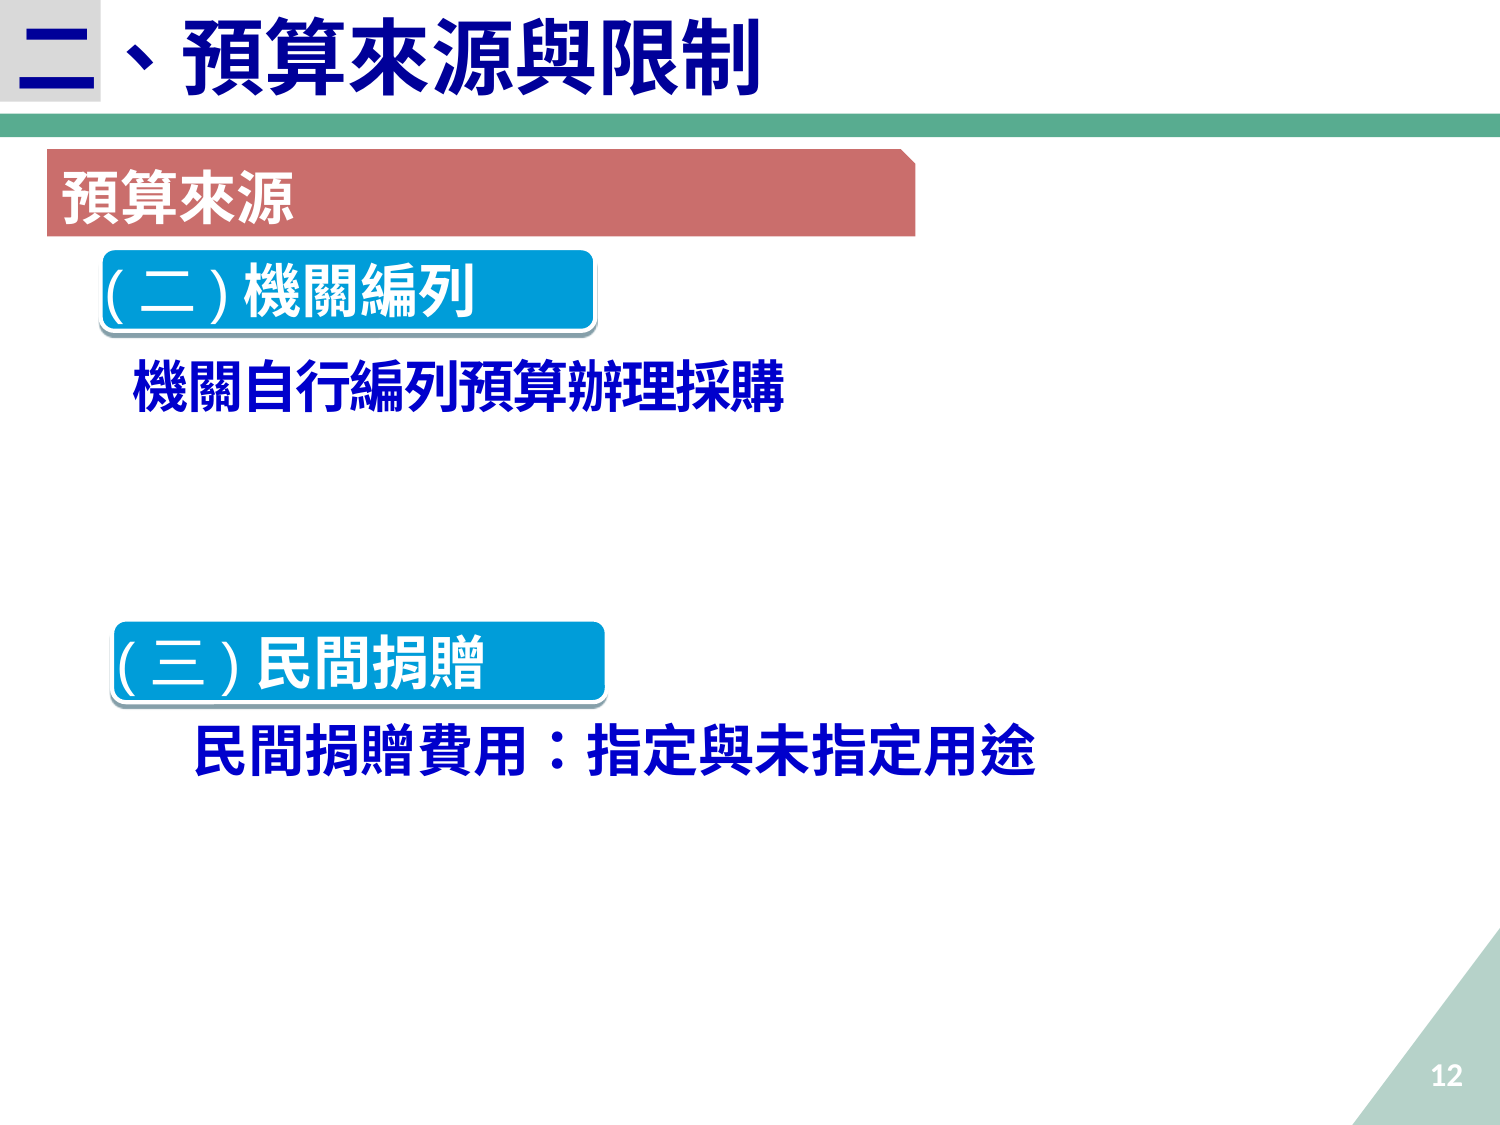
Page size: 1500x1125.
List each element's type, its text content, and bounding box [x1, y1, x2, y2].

text_box 二、預算來源與限制 [0, 0, 1465, 113]
text_box 機關自行編列預算辦理採購 民間捐贈費用：指定與未指定用途 [0, 265, 1388, 1083]
text_box (三)民間捐贈 [112, 619, 607, 703]
text_box [0, 113, 1500, 138]
text_box [1352, 927, 1500, 1125]
slide_number <編號> [1128, 1042, 1478, 1103]
text_box 預算來源 [47, 149, 916, 237]
text_box (二)機關編列 [100, 248, 596, 331]
